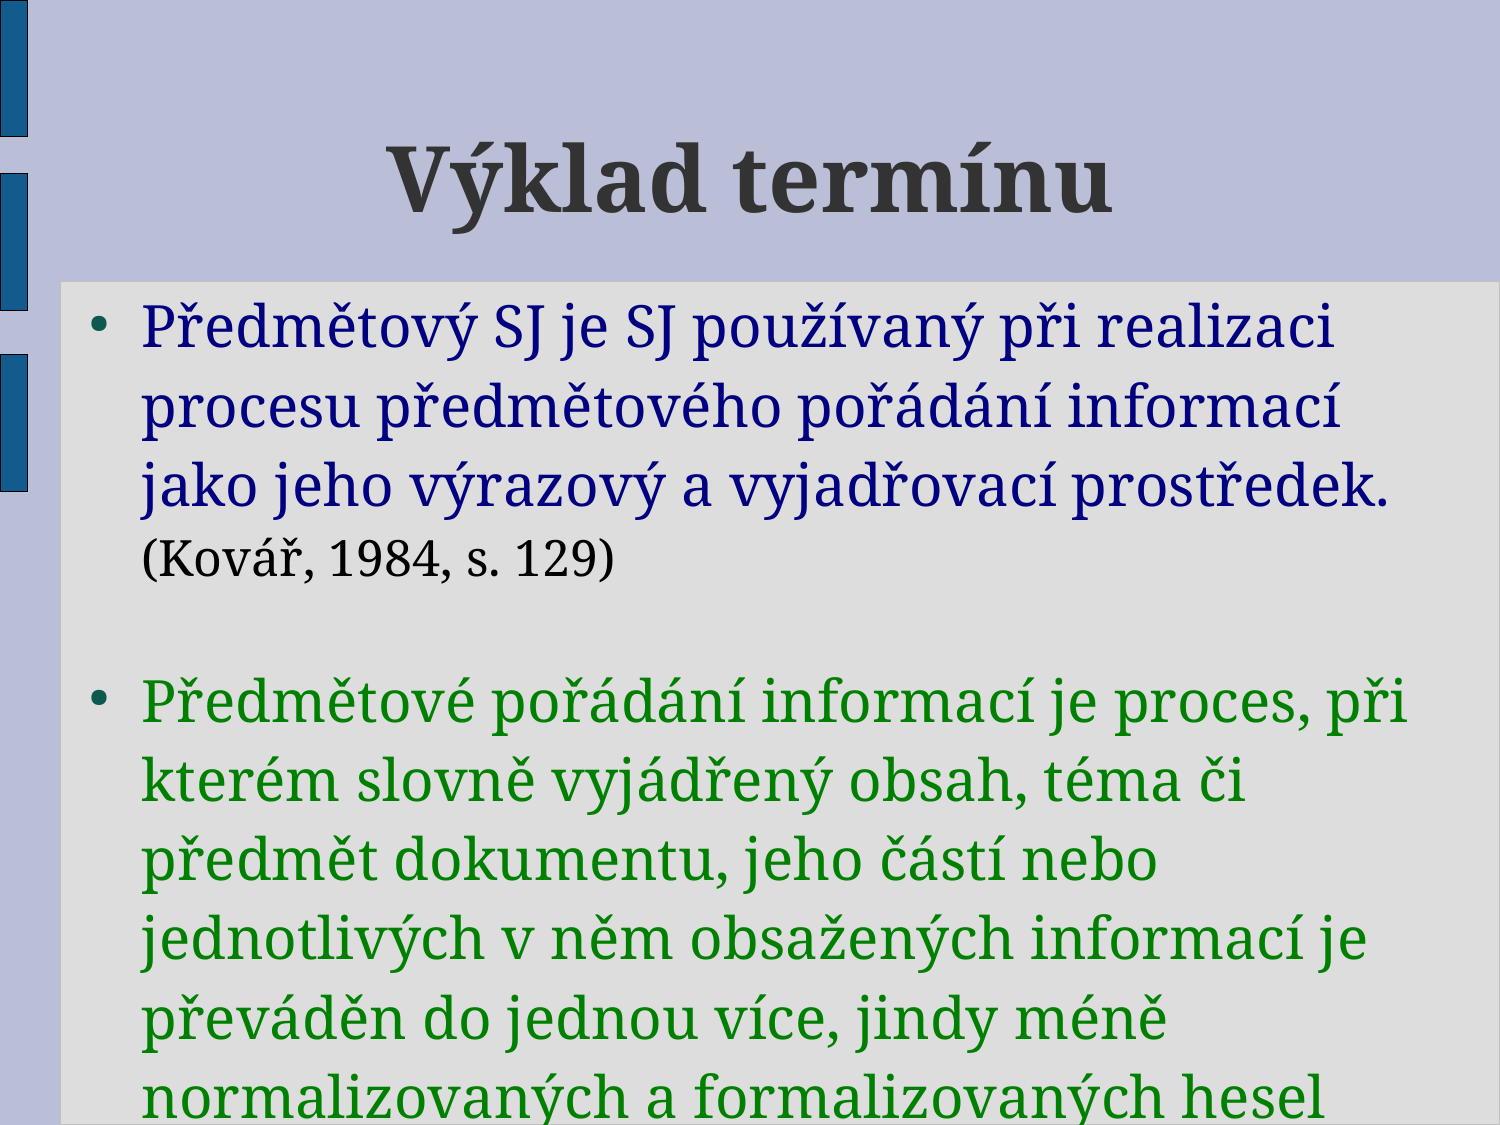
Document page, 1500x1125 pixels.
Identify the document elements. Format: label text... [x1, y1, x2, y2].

list Předmětový SJ je SJ používaný při realizaci procesu předmětového pořádání informací jako jeho výrazový a vyjadřovací prostředek. (Kovář, 1984, s. 129) Předmětové pořádání informací je proces, při kterém slovně vyjádřený obsah, téma či předmět dokumentu, jeho částí nebo jednotlivých v něm obsažených informací je převáděn do jednou více, jindy méně normalizovaných a formalizovaných hesel (deskriptorů), která jsou ve slovnících uspořádána abecedně. (volně podle Kovář, 1984, s. 13) [70, 285, 1419, 1117]
title Výklad termínu [110, 90, 1392, 264]
